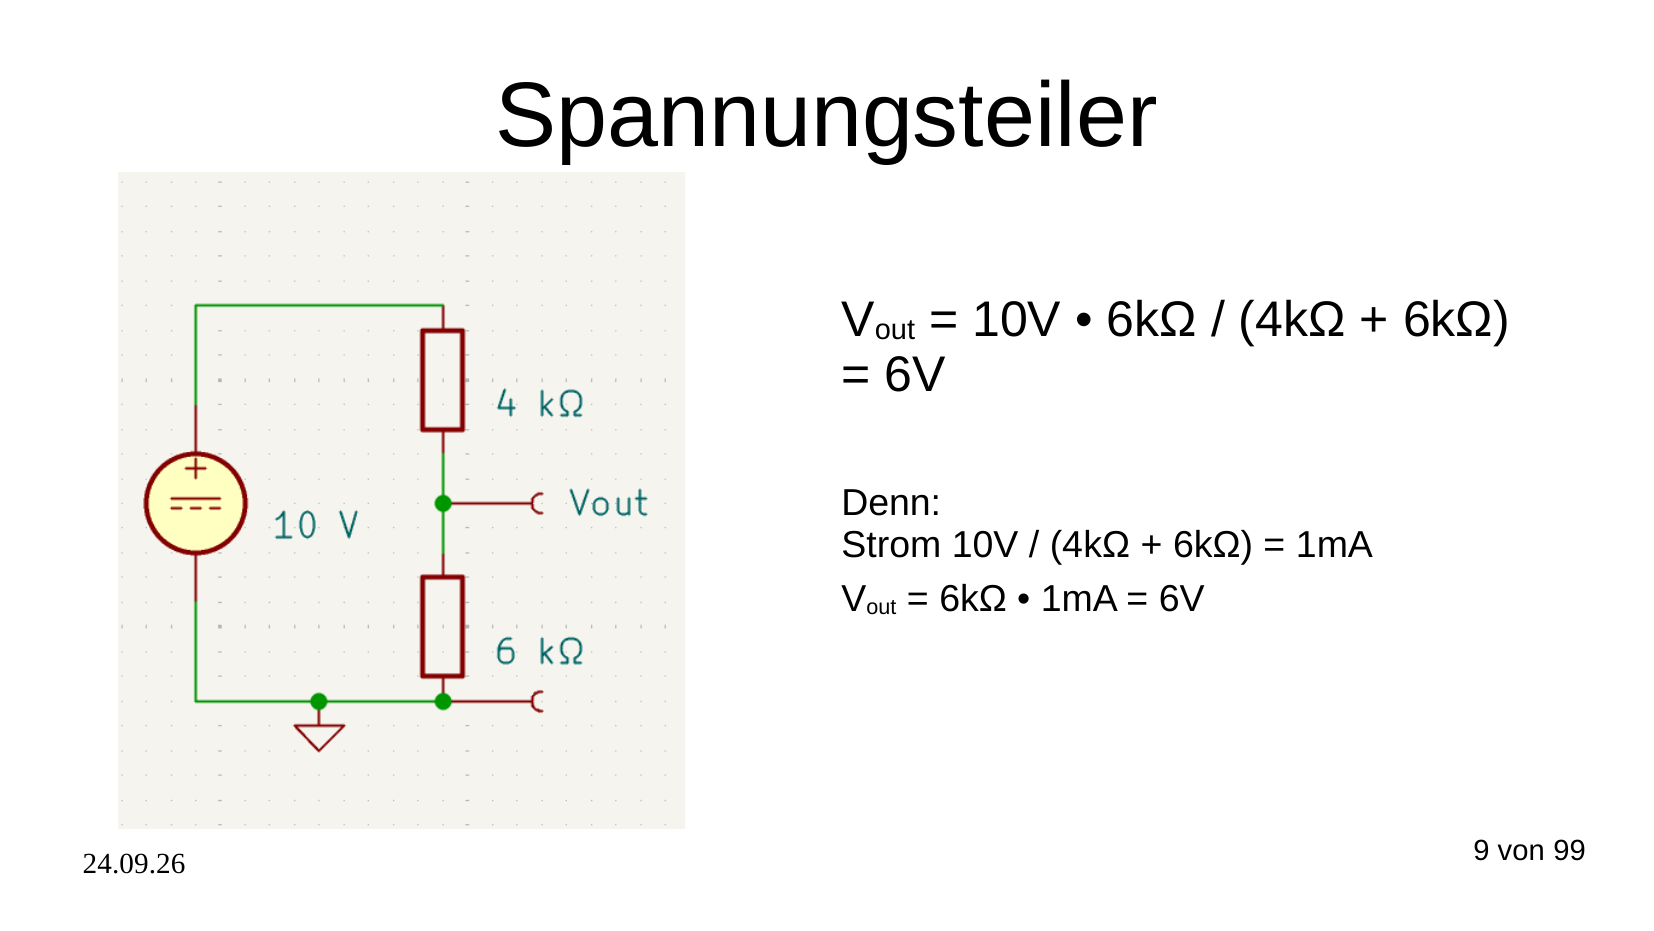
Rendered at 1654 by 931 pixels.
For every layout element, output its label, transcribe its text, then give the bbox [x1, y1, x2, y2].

text_box Vout = 10V • 6kΩ / (4kΩ + 6kΩ) = 6V Denn: Strom 10V / (4kΩ + 6kΩ) = 1mA Vout = 6kΩ • 1mA = 6V [826, 283, 1524, 627]
title Spannungsteiler [82, 37, 1571, 193]
picture [118, 172, 686, 829]
